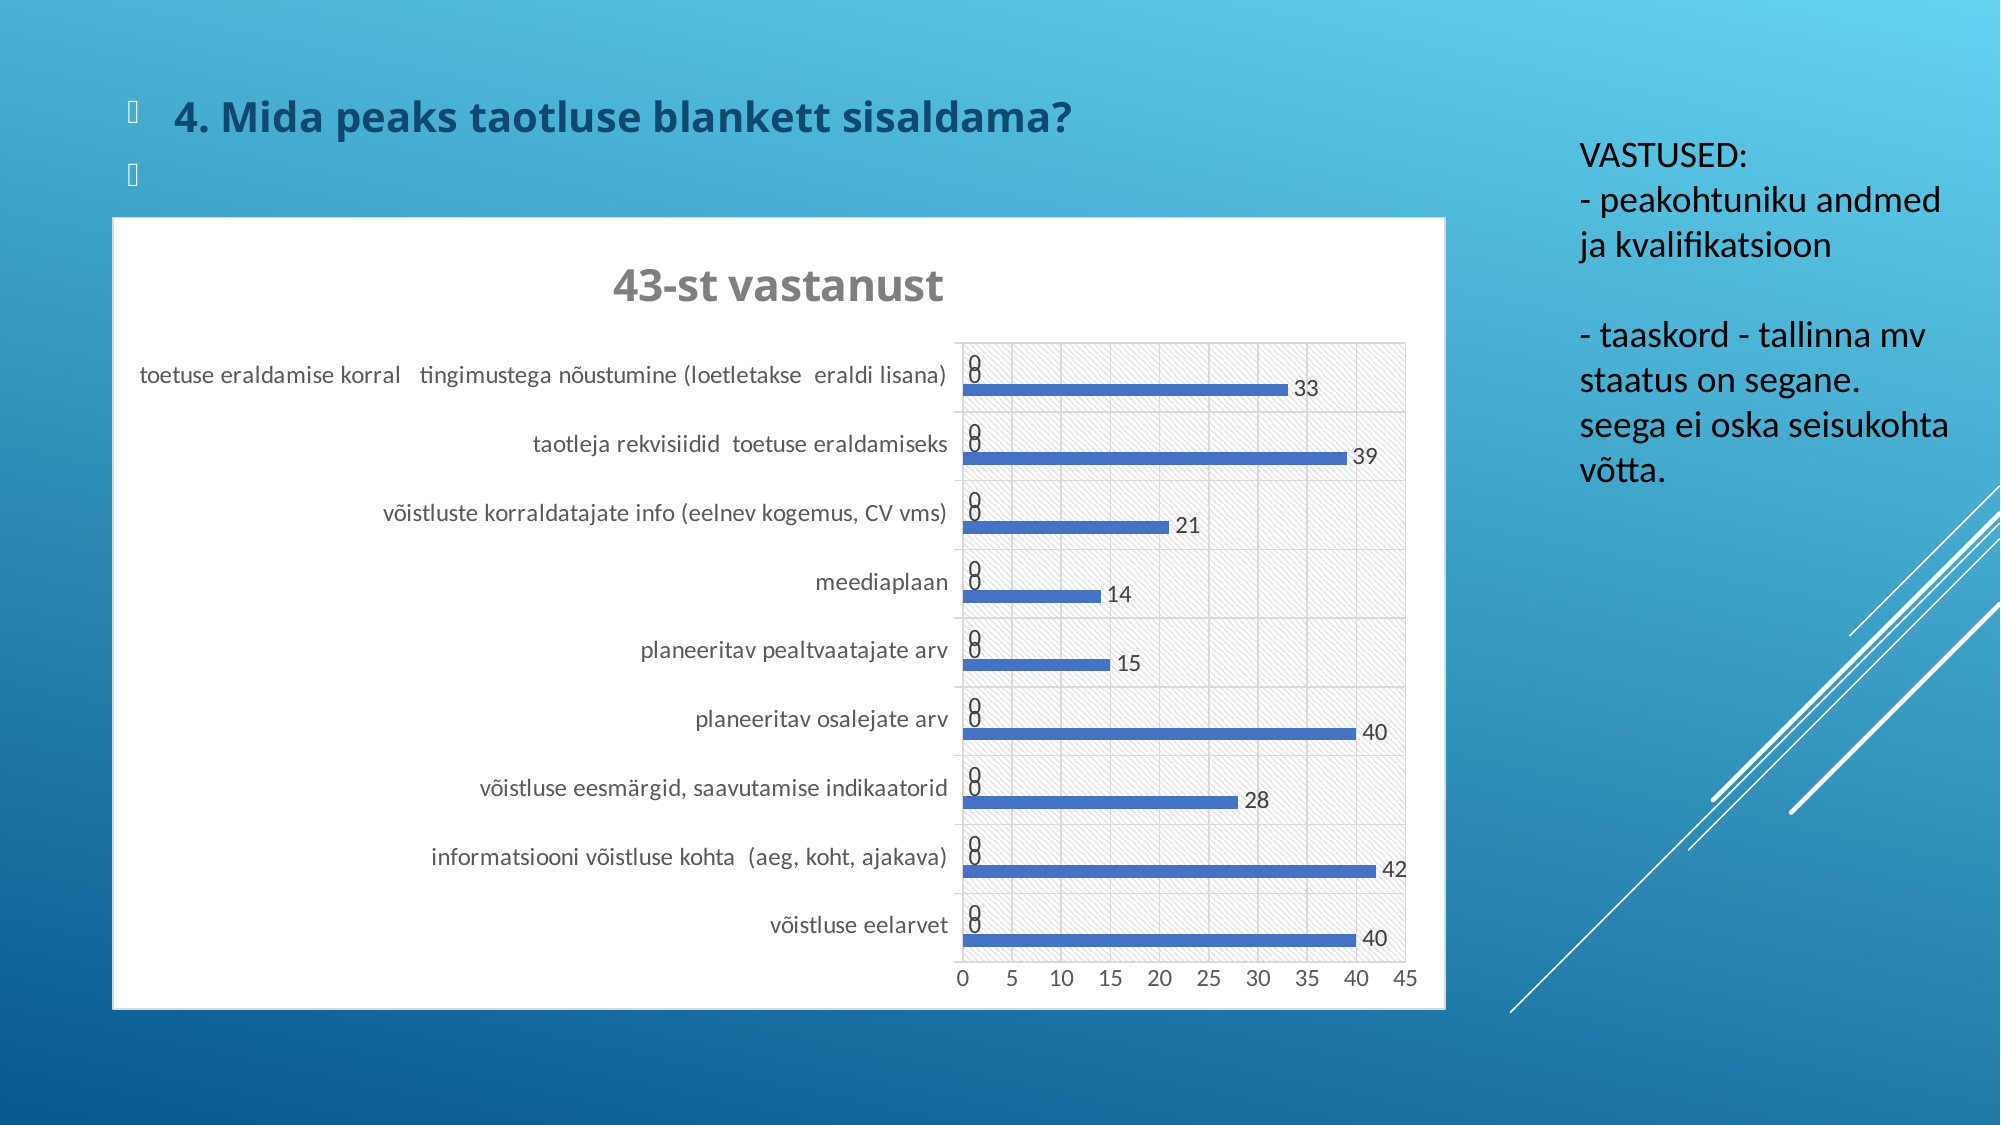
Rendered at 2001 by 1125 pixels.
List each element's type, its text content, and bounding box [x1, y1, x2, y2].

chart [112, 216, 1446, 1010]
list 4. Mida peaks taotluse blankett sisaldama? [112, 20, 1513, 201]
text_box VASTUSED: - peakohtuniku andmed ja kvalifikatsioon - taaskord - tallinna mv staatus on segane. seega ei oska seisukohta võtta. [1564, 122, 1967, 547]
